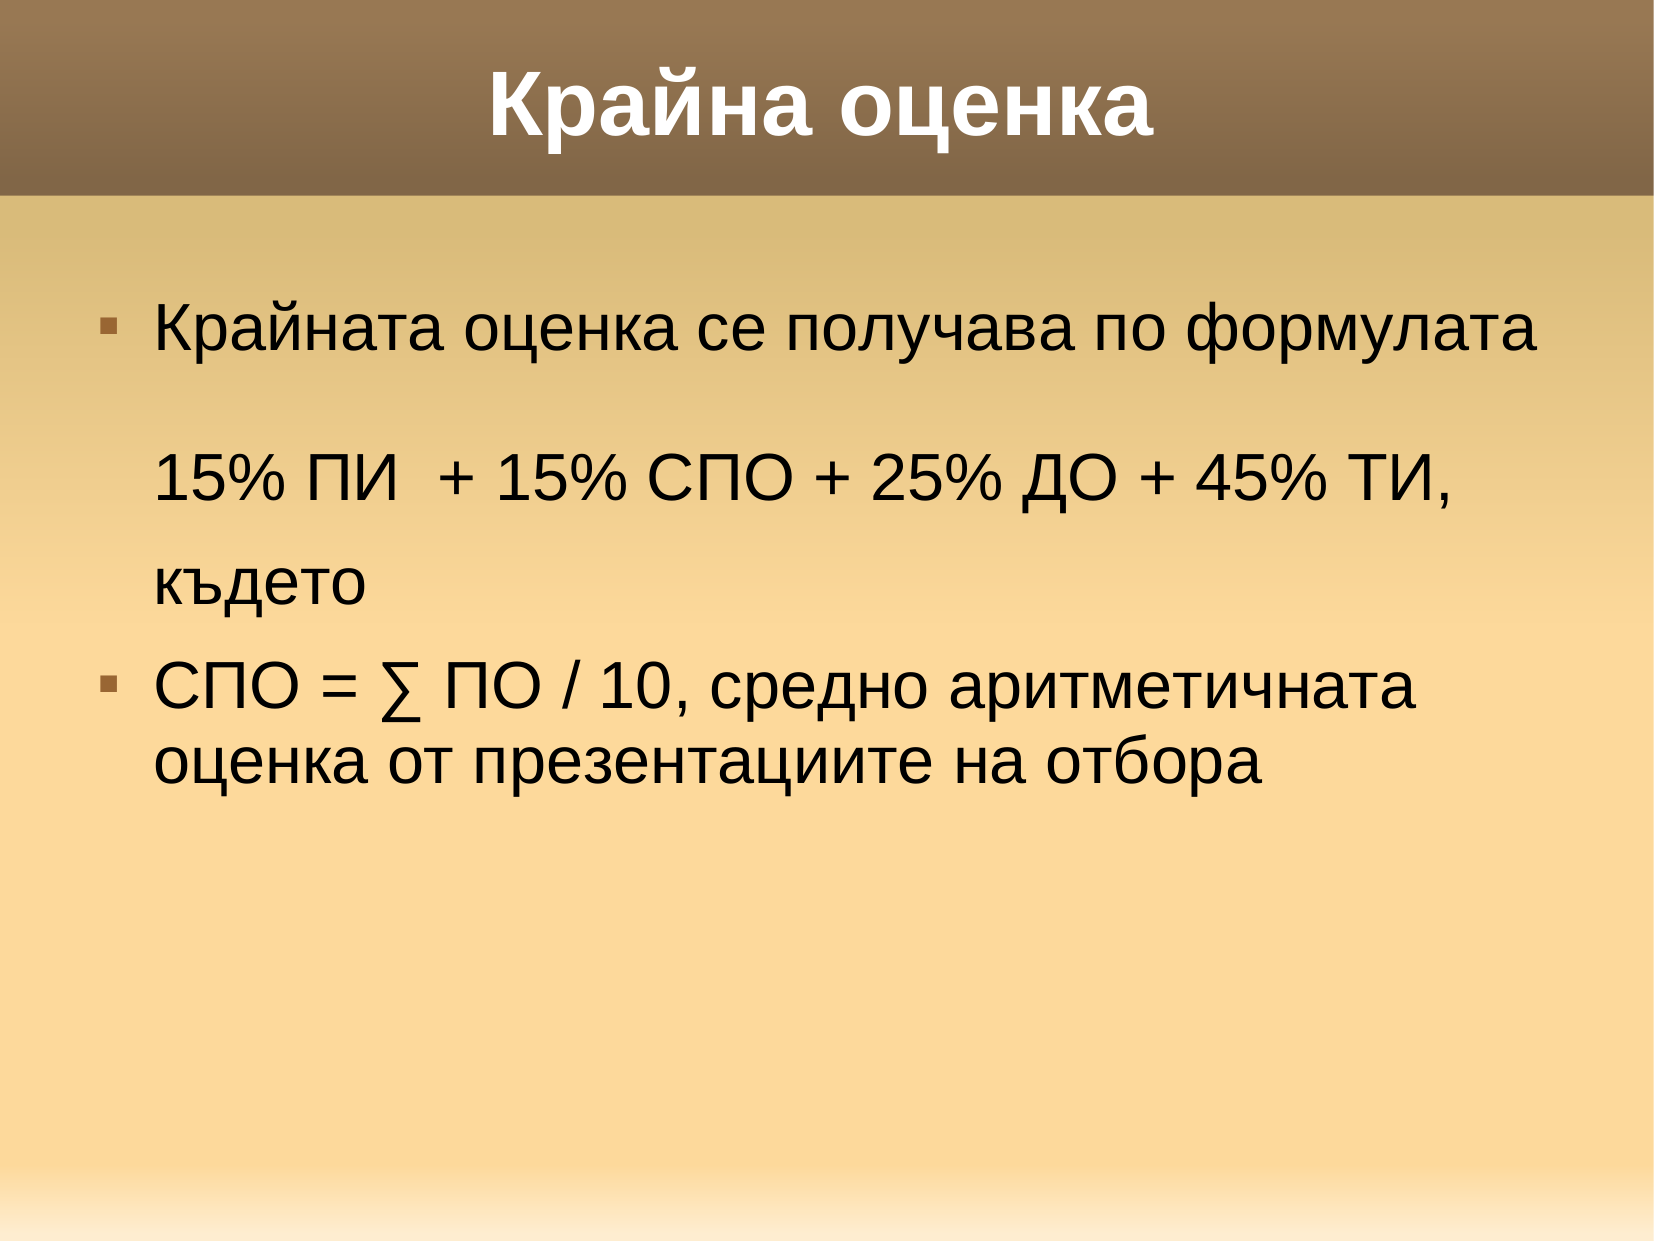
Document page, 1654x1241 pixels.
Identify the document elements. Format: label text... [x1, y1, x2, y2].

title Крайна оценка [76, 7, 1565, 200]
list Крайната оценка се получава по формулата 15% ПИ + 15% СПО + 25% ДО + 45% ТИ, където СПО = ∑ ПО / 10, средно аритметичната оценка от презентациите на отбора [82, 290, 1571, 1094]
picture [0, 0, 1654, 1241]
